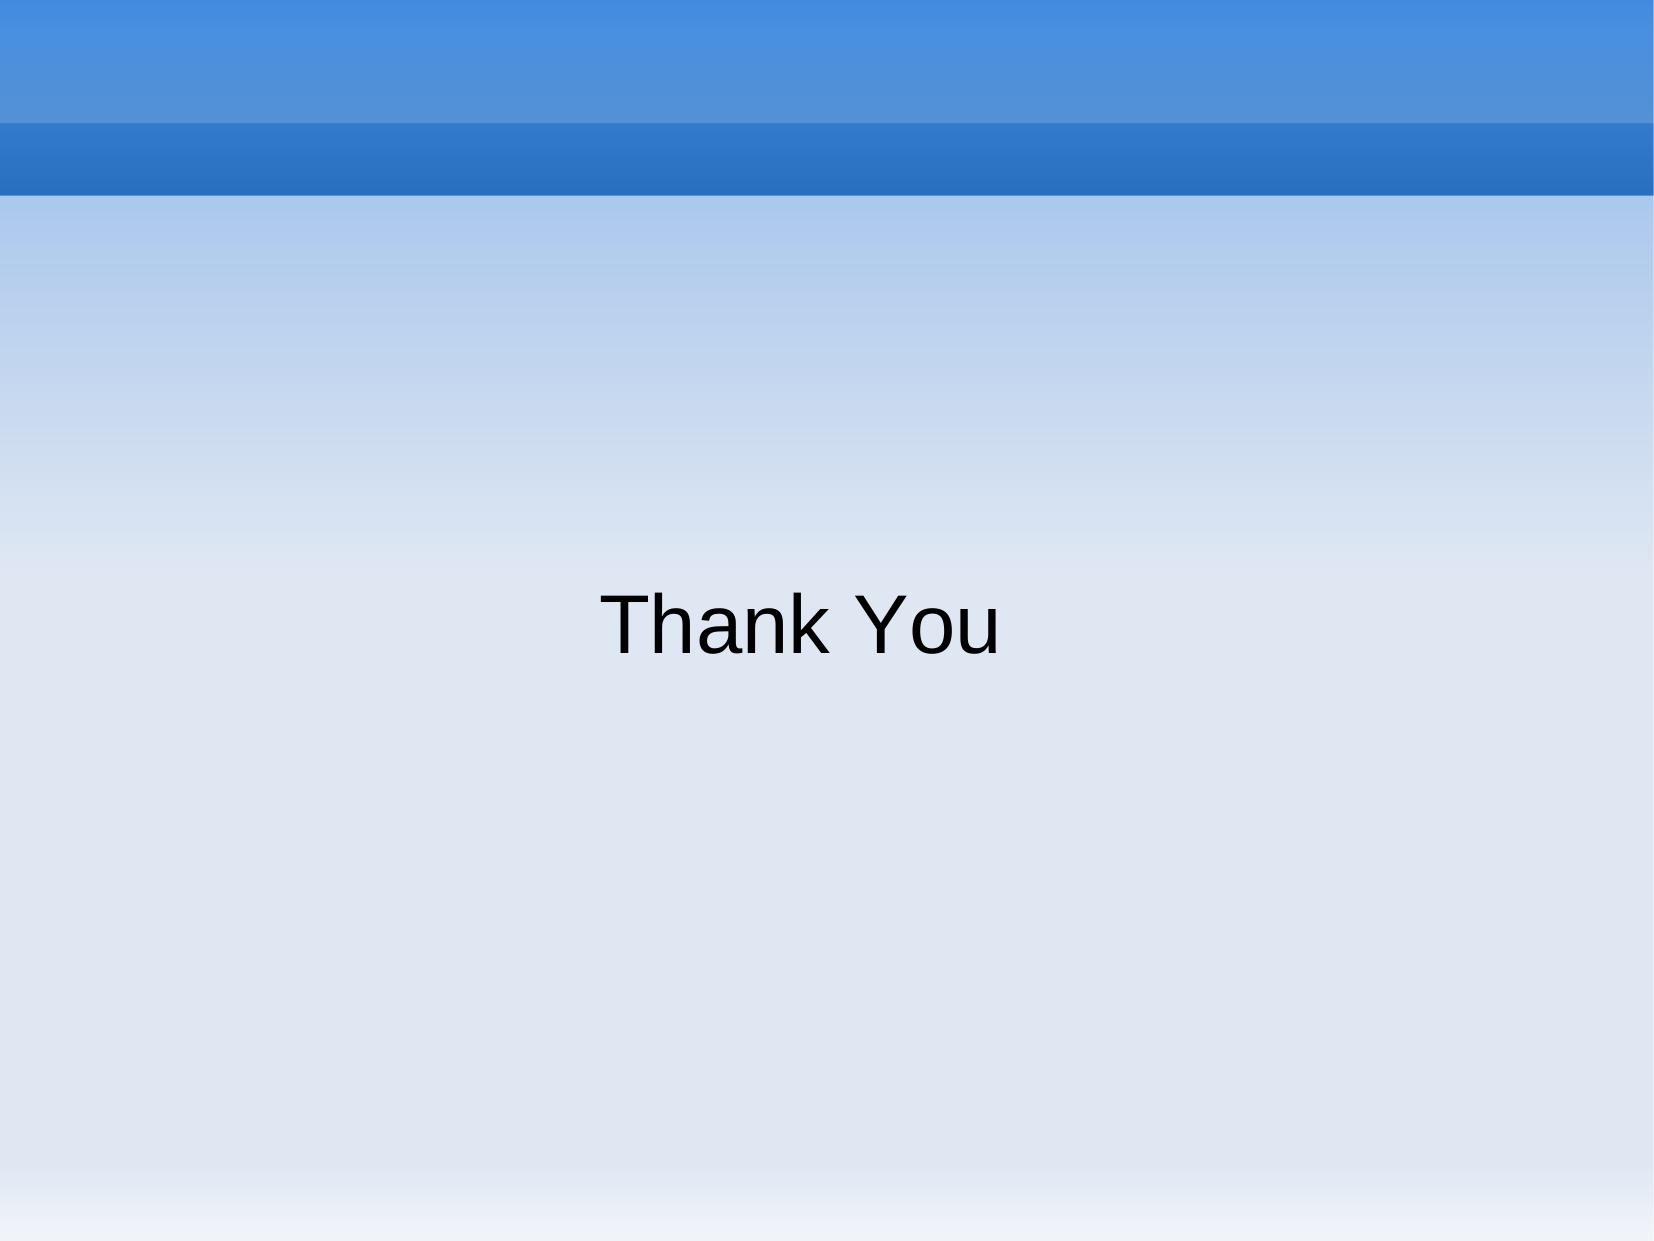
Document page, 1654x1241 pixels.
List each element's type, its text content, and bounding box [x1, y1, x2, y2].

text_box Thank You [584, 571, 1018, 680]
picture [0, 0, 1654, 1241]
